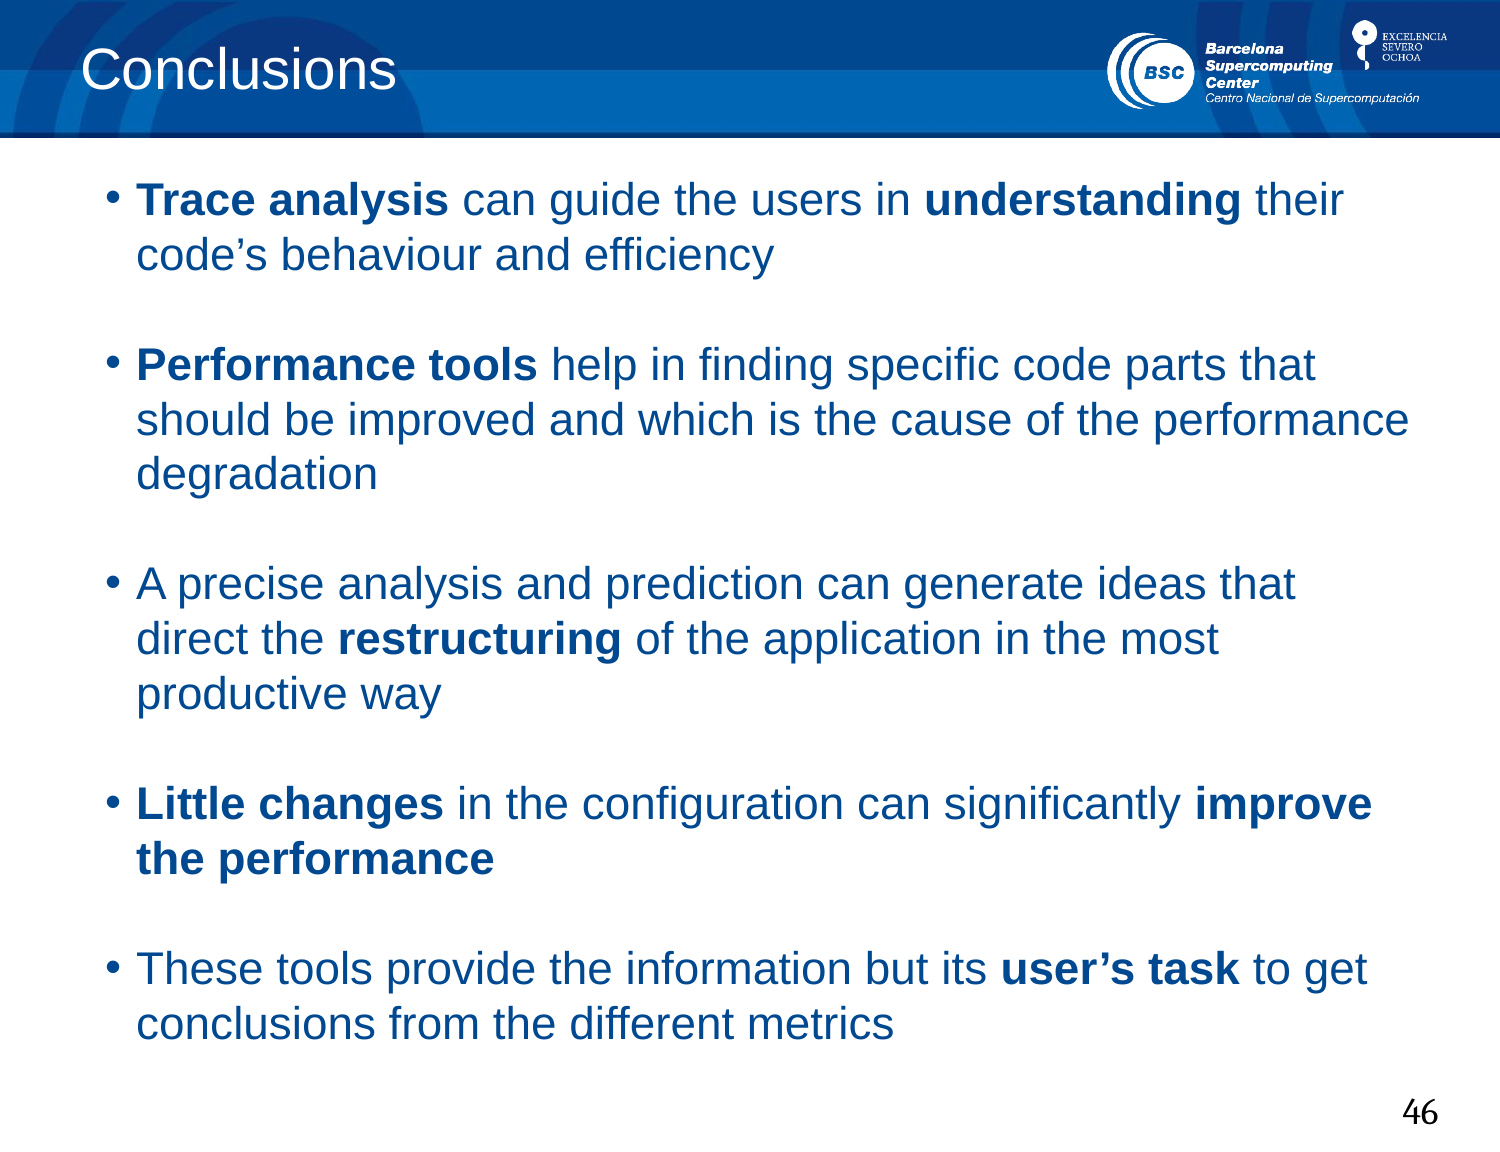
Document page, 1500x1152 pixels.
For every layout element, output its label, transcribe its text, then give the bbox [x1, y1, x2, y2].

list Trace analysis can guide the users in understanding their code’s behaviour and efficiency Performance tools help in finding specific code parts that should be improved and which is the cause of the performance degradation A precise analysis and prediction can generate ideas that direct the restructuring of the application in the most productive way Little changes in the configuration can significantly improve the performance These tools provide the information but its user’s task to get conclusions from the different metrics [64, 161, 1432, 1068]
title Conclusions [65, 23, 1081, 138]
picture [0, 0, 1500, 138]
